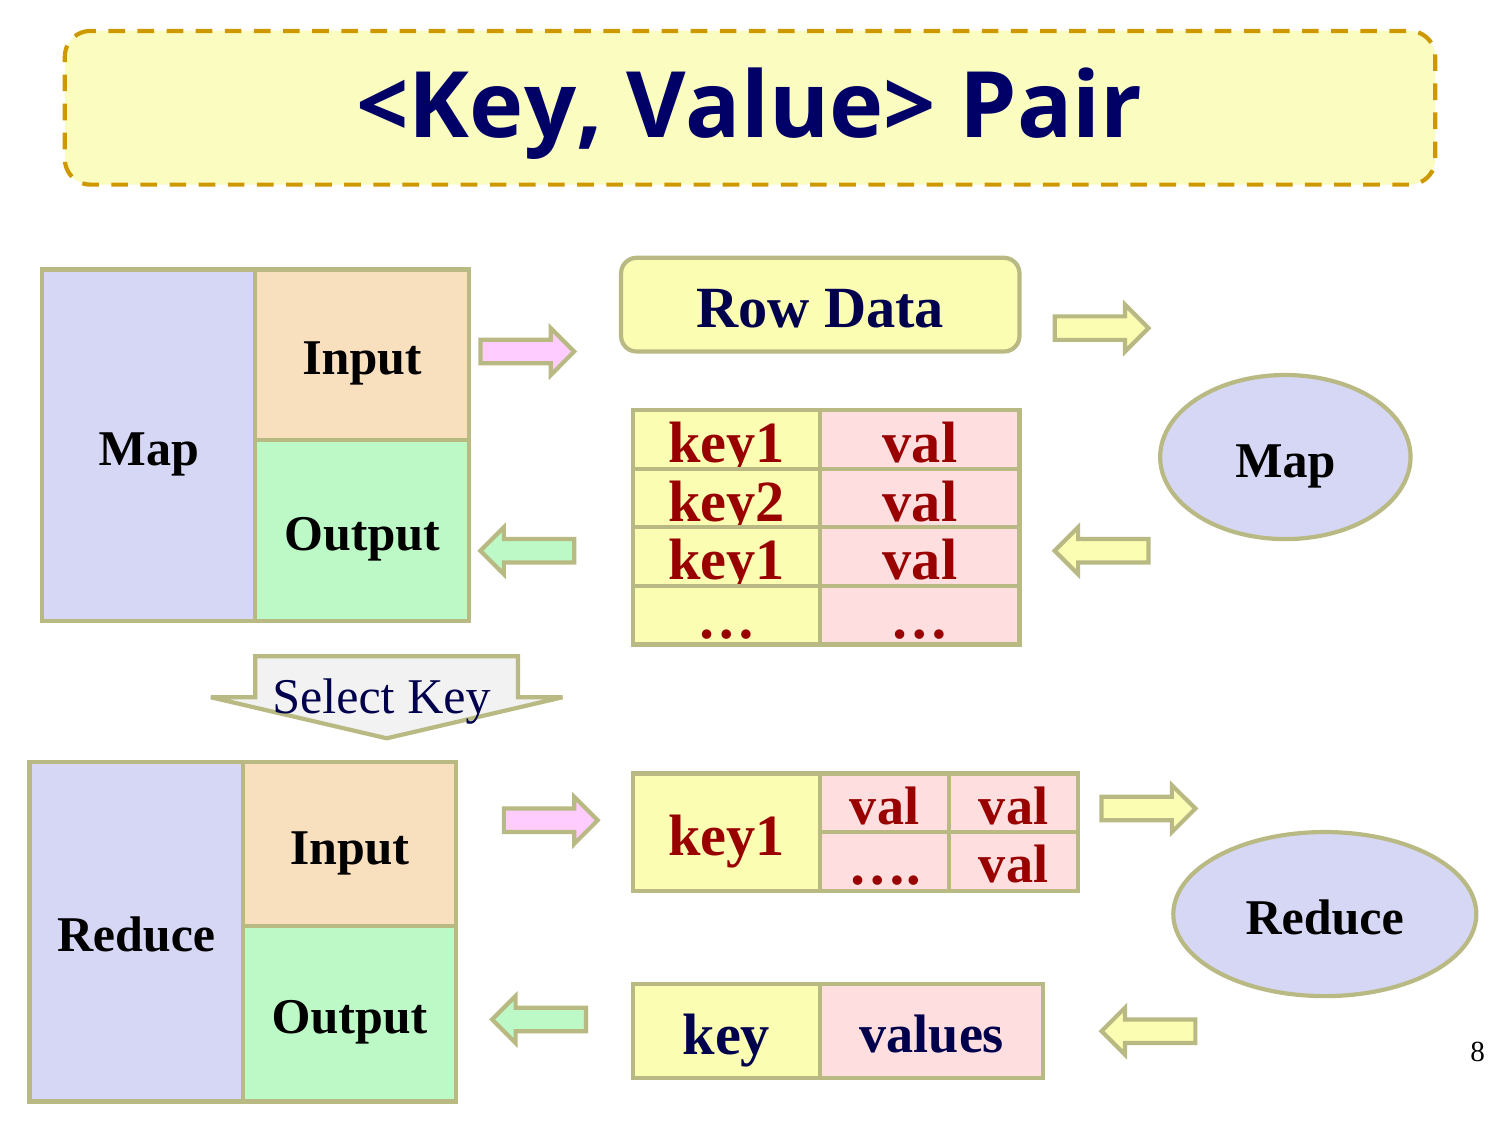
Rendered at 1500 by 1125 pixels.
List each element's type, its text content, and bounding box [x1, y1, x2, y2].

text_box values [820, 984, 1043, 1079]
text_box …. [820, 832, 949, 891]
text_box key1 [632, 773, 820, 891]
text_box val [949, 773, 1079, 832]
text_box key2 [632, 468, 820, 527]
text_box Reduce [1173, 832, 1477, 997]
text_box Map [1160, 375, 1411, 540]
text_box [1054, 527, 1149, 575]
text_box Output [255, 439, 469, 622]
text_box [492, 996, 587, 1044]
text_box Select Key [257, 656, 551, 732]
text_box Input [242, 761, 457, 926]
text_box key [632, 984, 820, 1079]
text_box key1 [632, 410, 820, 468]
text_box [1054, 304, 1149, 352]
text_box [480, 527, 575, 575]
text_box Map [42, 269, 255, 622]
text_box [480, 328, 575, 376]
text_box val [820, 527, 1020, 585]
text_box … [820, 585, 1020, 645]
text_box Row Data [621, 257, 1020, 352]
title <Key, Value> Pair [112, 30, 1388, 173]
text_box [1101, 785, 1196, 833]
text_box key1 [632, 527, 820, 585]
text_box val [949, 832, 1079, 891]
text_box [503, 796, 598, 844]
text_box <編號> [1324, 1025, 1500, 1101]
text_box [210, 656, 257, 709]
text_box val [820, 410, 1020, 468]
text_box … [632, 585, 820, 645]
text_box [359, 732, 414, 739]
text_box Output [242, 926, 457, 1102]
text_box val [820, 468, 1020, 527]
text_box Reduce [29, 761, 242, 1102]
text_box Input [255, 269, 469, 439]
text_box val [820, 773, 949, 832]
text_box [1101, 1007, 1196, 1055]
